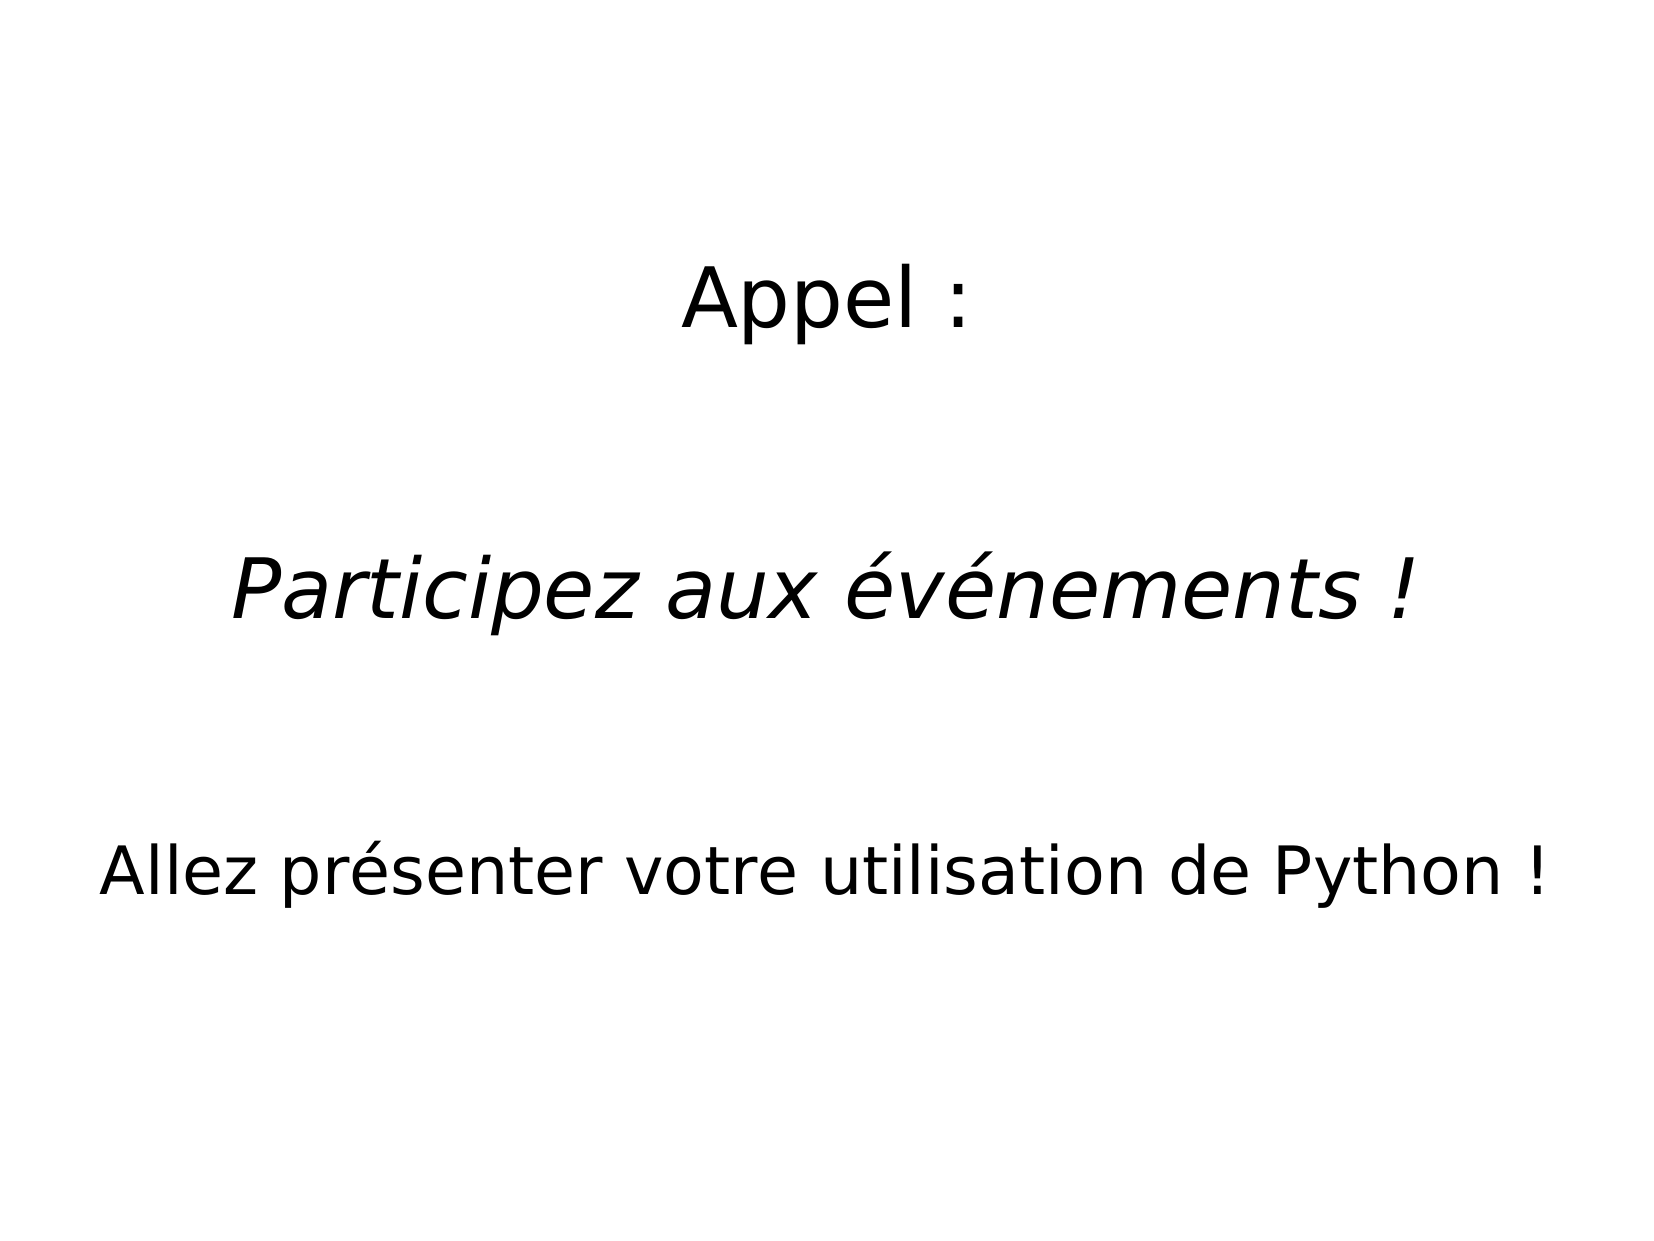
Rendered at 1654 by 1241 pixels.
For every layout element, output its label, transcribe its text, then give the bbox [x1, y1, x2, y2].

text_box Appel : Participez aux événements ! Allez présenter votre utilisation de Python ! [0, 48, 1654, 1209]
